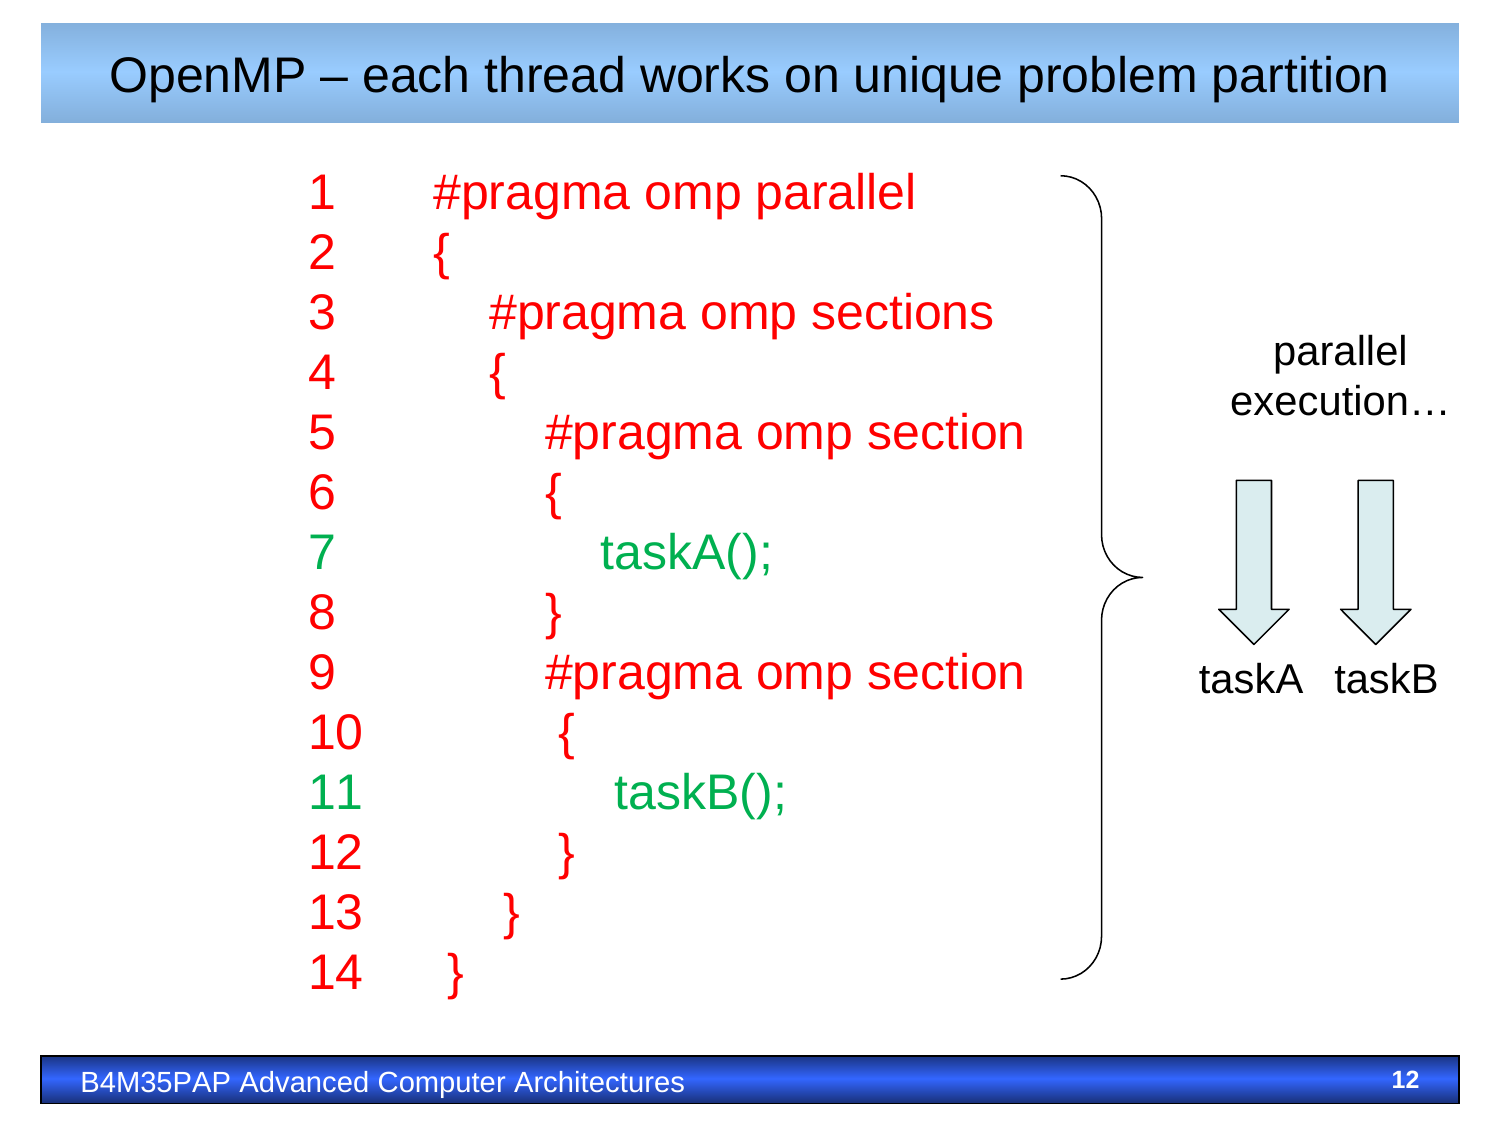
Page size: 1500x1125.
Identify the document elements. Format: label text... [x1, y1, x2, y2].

text_box [1340, 480, 1411, 644]
title OpenMP – each thread works on unique problem partition [41, 23, 1459, 123]
text_box taskA [1184, 644, 1319, 710]
list 1 #pragma omp parallel 2 { 3 #pragma omp sections 4 { 5 #pragma omp section 6 { 7 taskA(); 8 } 9 #pragma omp section 10 { 11 taskB(); 12 } 13 } 14 } [292, 152, 1342, 980]
text_box parallel execution… [1215, 316, 1466, 432]
text_box taskB [1319, 644, 1454, 710]
text_box [1218, 480, 1290, 644]
